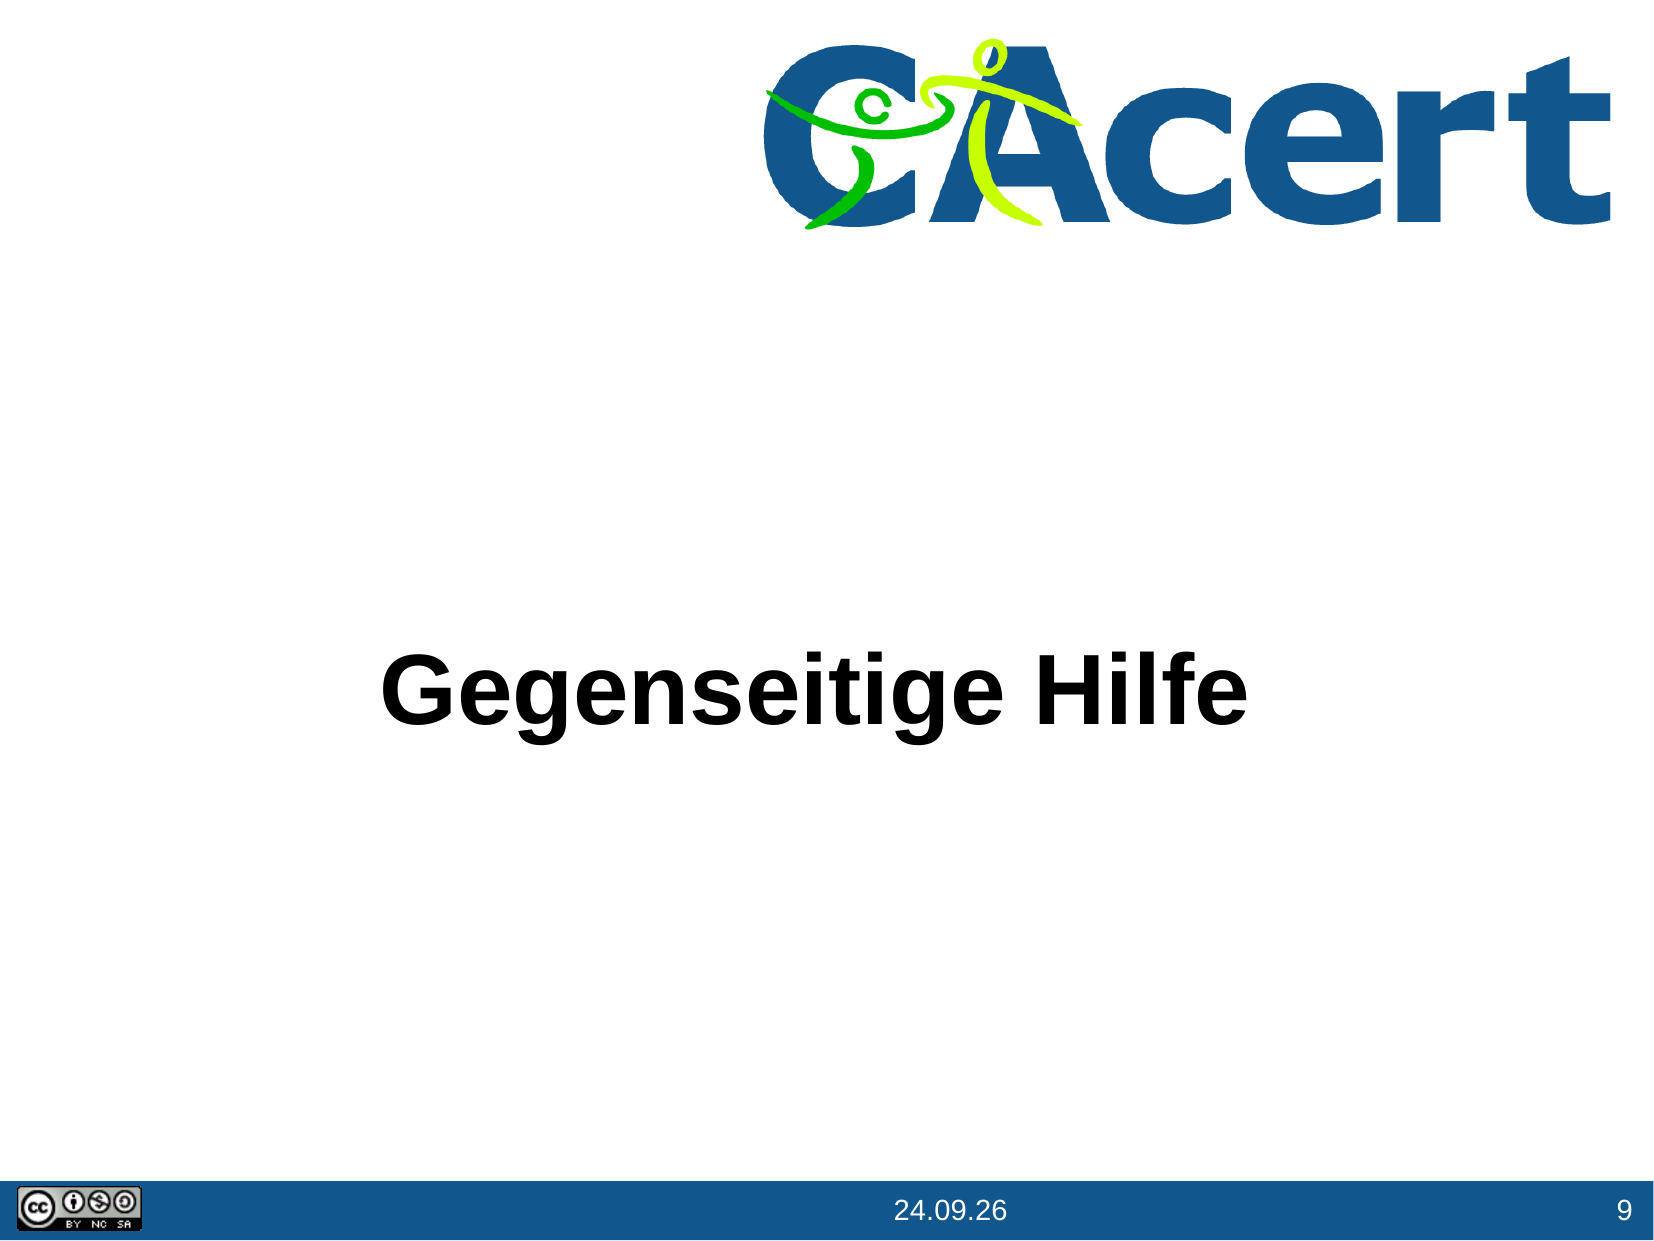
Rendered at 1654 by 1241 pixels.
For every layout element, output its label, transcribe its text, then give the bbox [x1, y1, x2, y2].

picture [17, 1186, 142, 1231]
picture [761, 35, 1613, 231]
title Gegenseitige Hilfe [70, 265, 1560, 1115]
